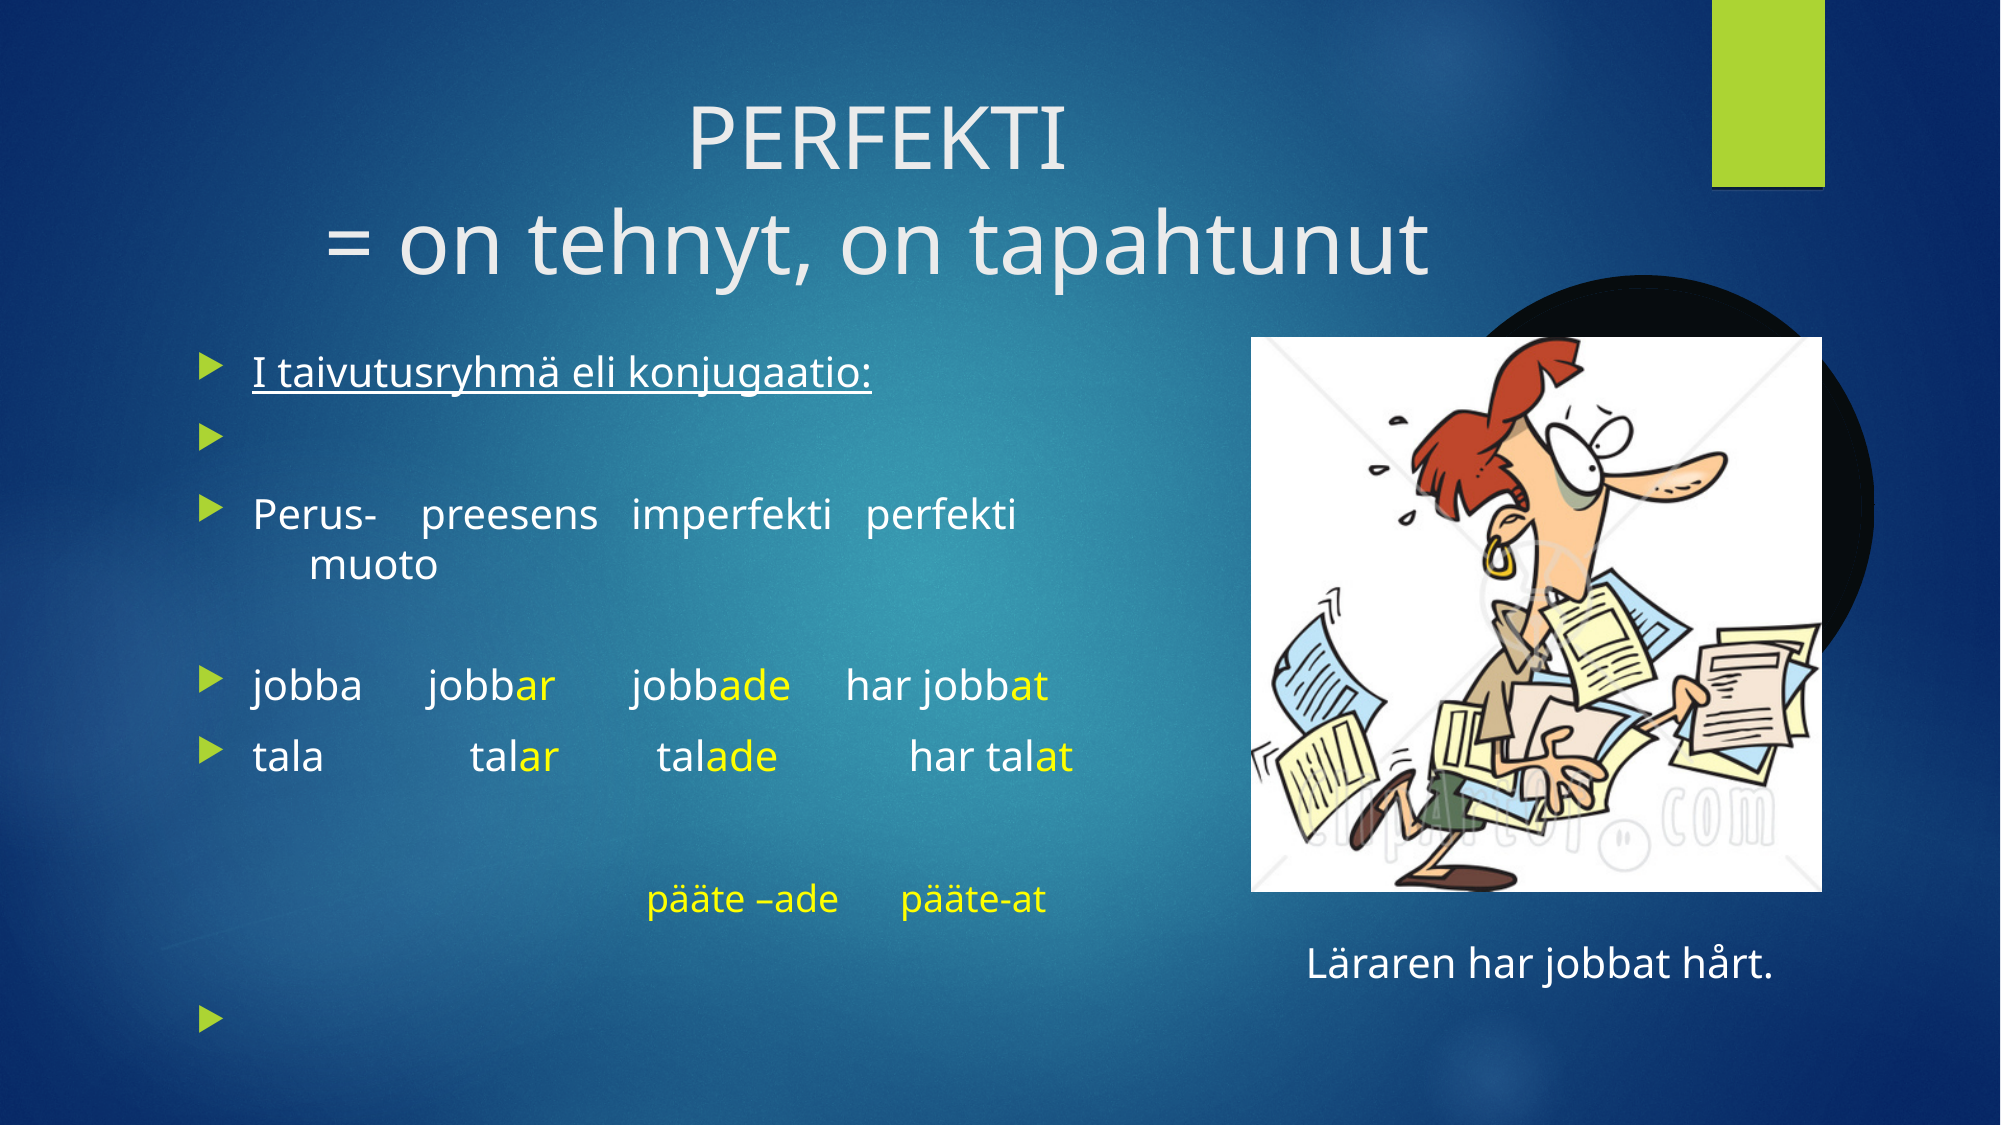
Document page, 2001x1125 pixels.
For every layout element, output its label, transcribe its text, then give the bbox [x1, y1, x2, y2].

picture [1251, 338, 1822, 892]
text_box Läraren har jobbat hårt. [1252, 929, 1828, 996]
list I taivutusryhmä eli konjugaatio: Perus- preesens imperfekti perfekti muoto jobba jobbar jobbade har jobbat tala talar talade har talat pääte –ade pääte-at [181, 338, 1108, 1027]
title PERFEKTI = on tehnyt, on tapahtunut [106, 74, 1649, 305]
